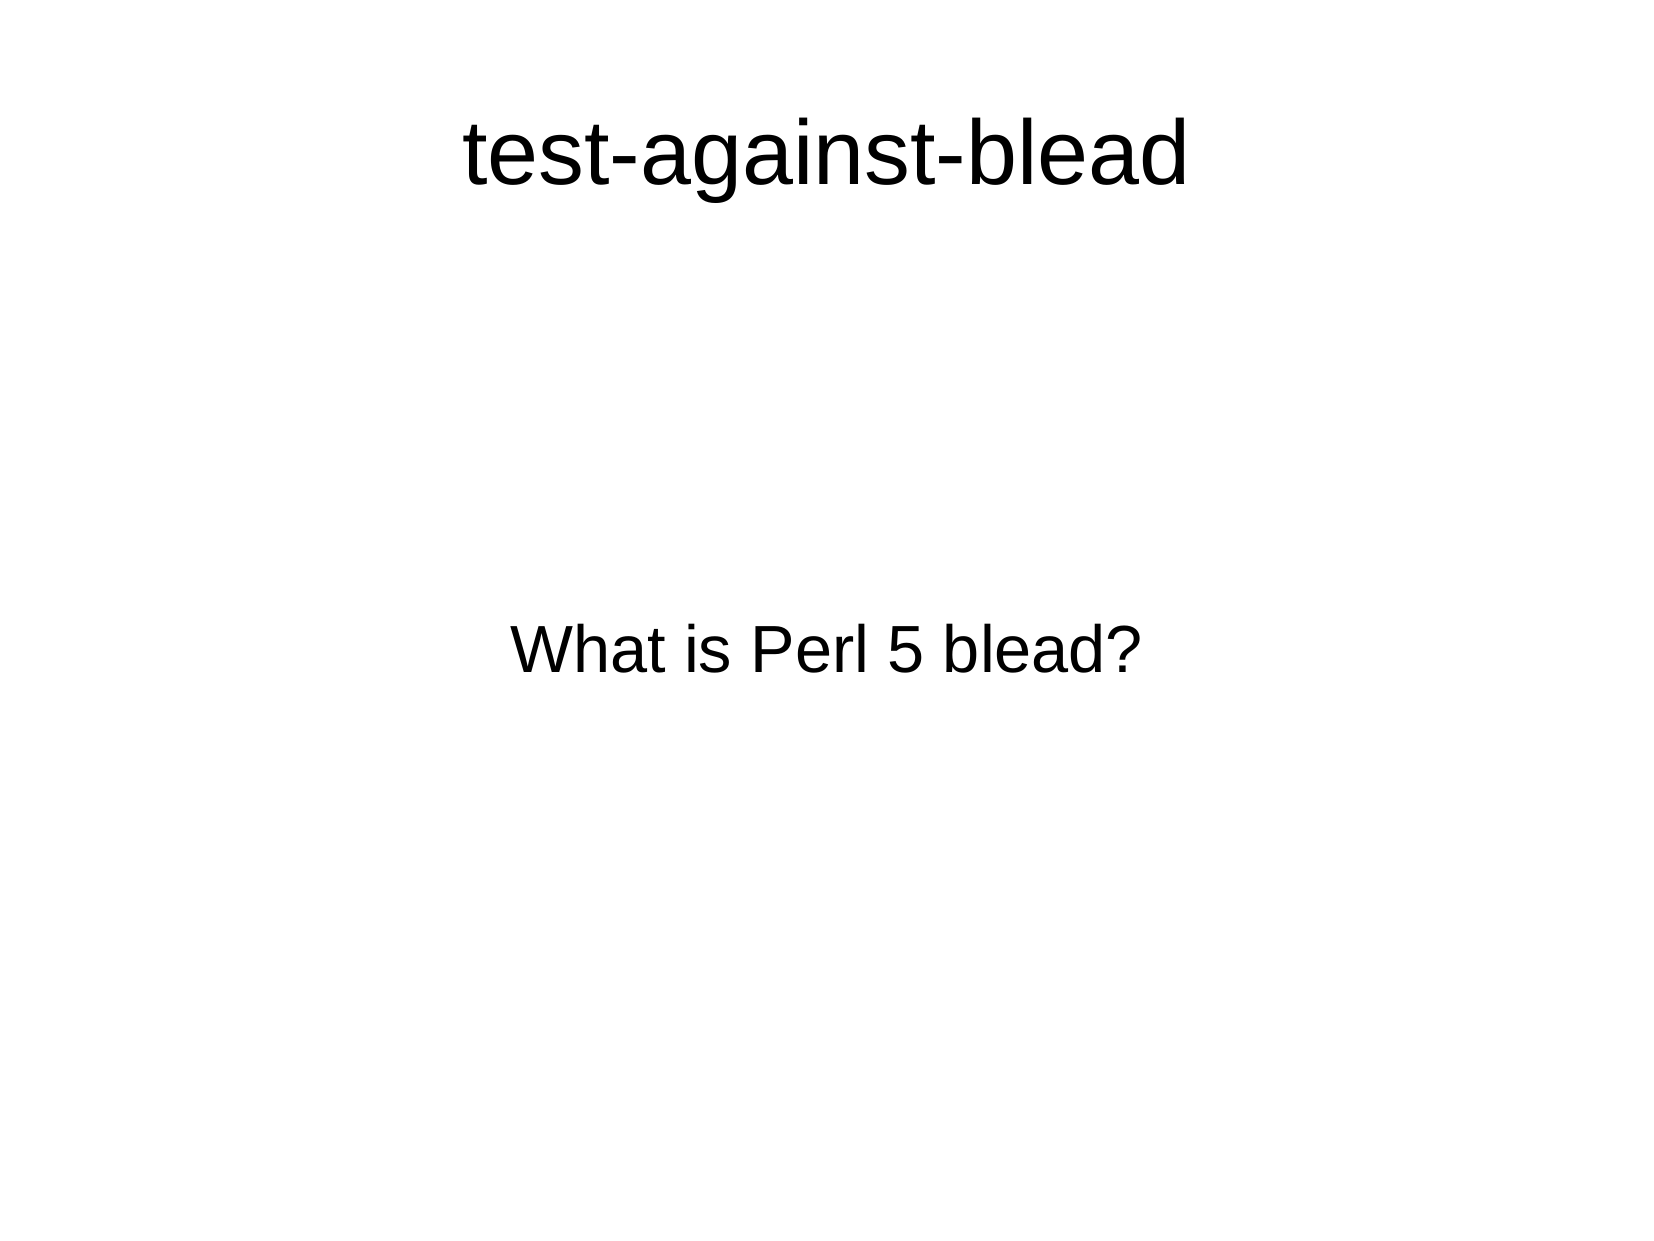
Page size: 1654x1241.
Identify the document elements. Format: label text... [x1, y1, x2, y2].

title test-against-blead [82, 49, 1571, 257]
subtitle What is Perl 5 blead? [82, 290, 1571, 1010]
